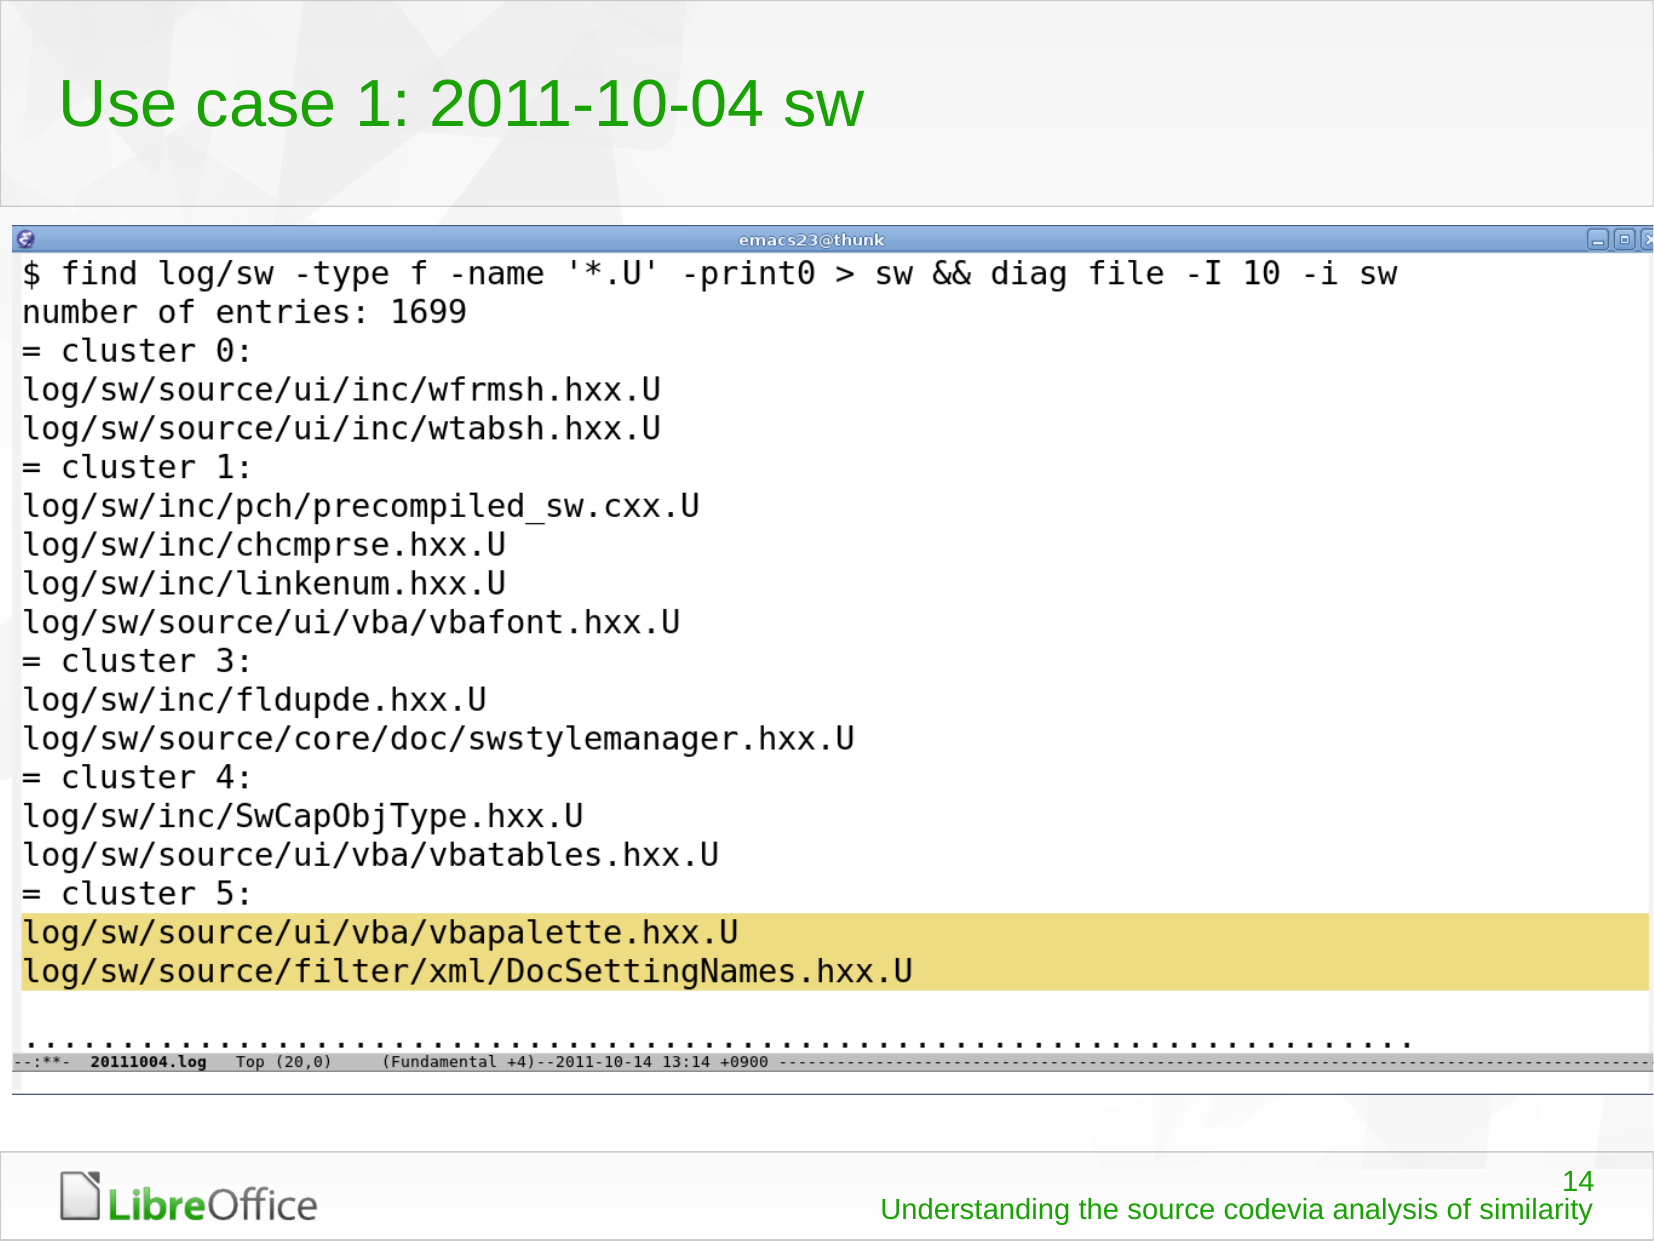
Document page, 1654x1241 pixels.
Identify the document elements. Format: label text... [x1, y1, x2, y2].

title Use case 1: 2011-10-04 sw [59, 29, 1595, 178]
picture [41, 1152, 337, 1240]
picture [0, 0, 1654, 1169]
